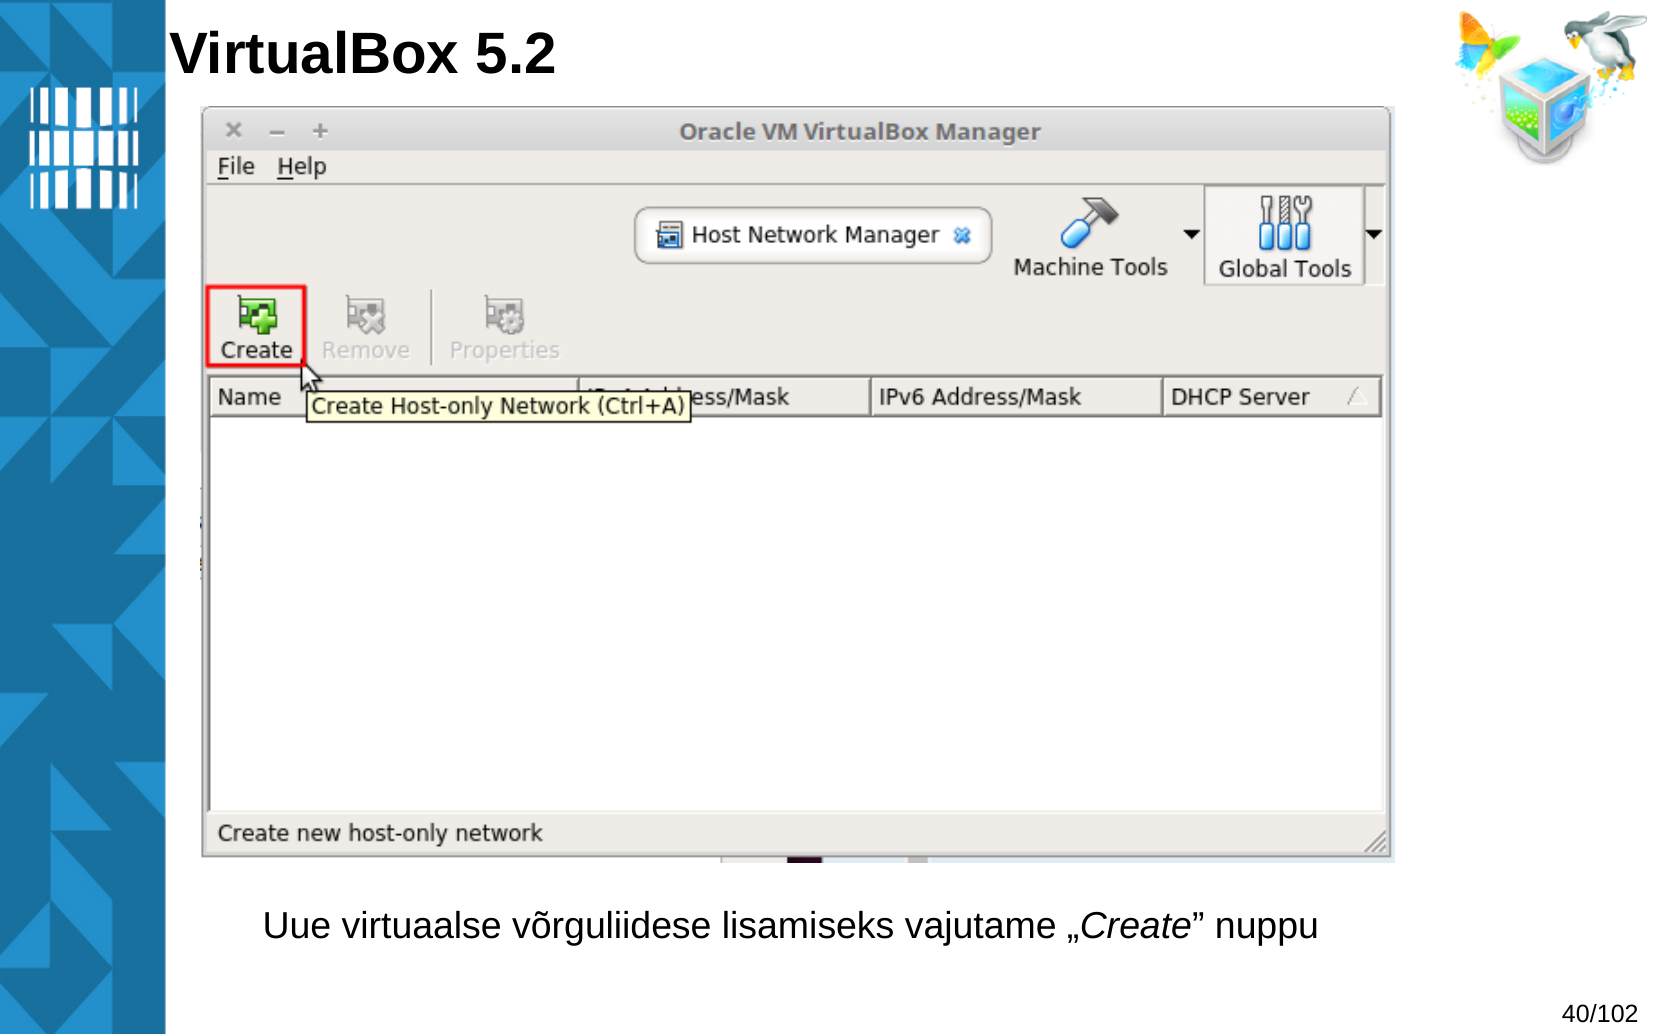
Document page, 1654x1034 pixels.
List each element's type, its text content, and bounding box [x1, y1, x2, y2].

title VirtualBox 5.2 [169, 11, 1571, 95]
picture [200, 106, 1395, 863]
text_box Uue virtuaalse võrguliidese lisamiseks vajutame „Create” nuppu [248, 897, 1371, 969]
picture [1452, 7, 1653, 166]
